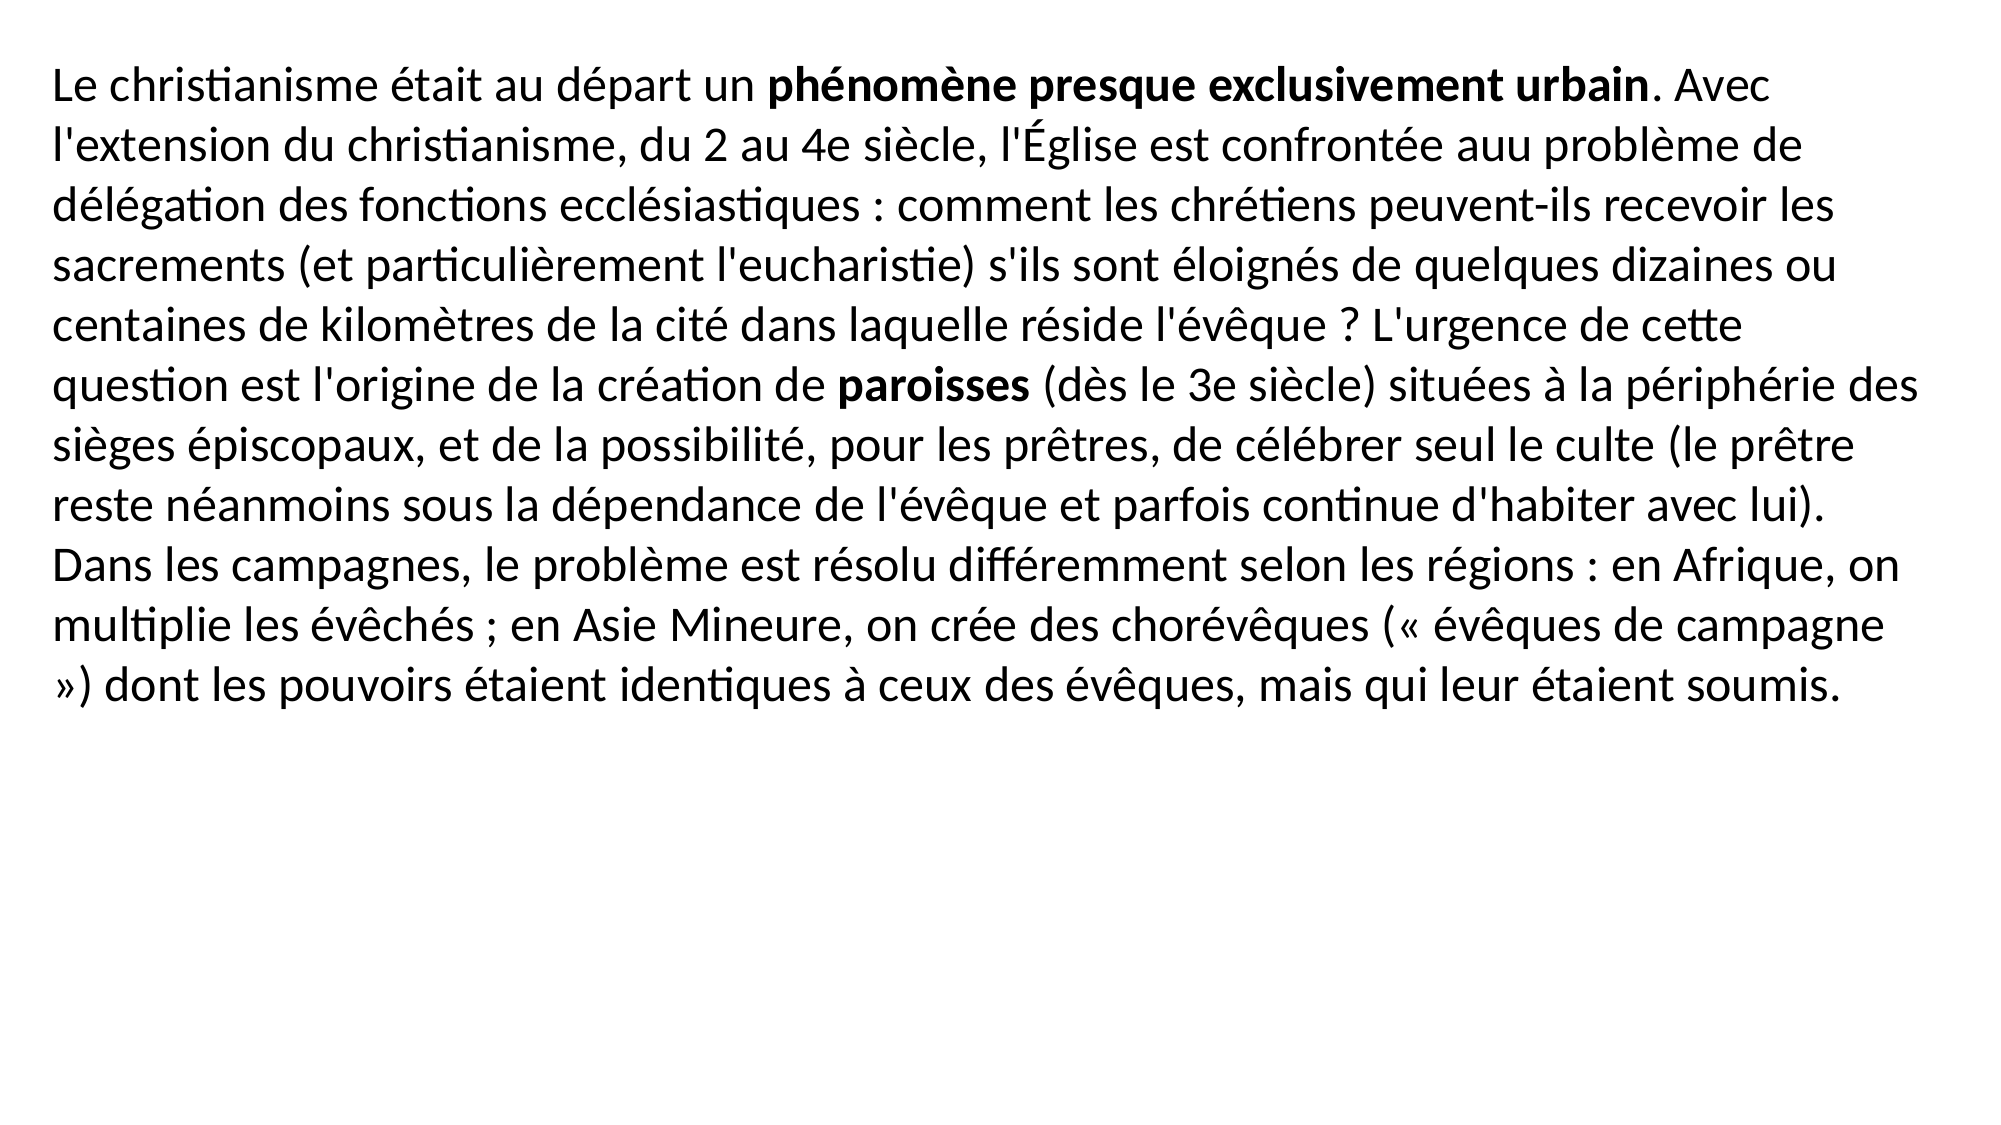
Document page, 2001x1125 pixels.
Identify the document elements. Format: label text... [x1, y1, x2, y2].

text_box Le christianisme était au départ un phénomène presque exclusivement urbain. Avec l'extension du christianisme, du 2 au 4e siècle, l'Église est confrontée auu problème de délégation des fonctions ecclésiastiques : comment les chrétiens peuvent-ils recevoir les sacrements (et particulièrement l'eucharistie) s'ils sont éloignés de quelques dizaines ou centaines de kilomètres de la cité dans laquelle réside l'évêque ? L'urgence de cette question est l'origine de la création de paroisses (dès le 3e siècle) situées à la périphérie des sièges épiscopaux, et de la possibilité, pour les prêtres, de célébrer seul le culte (le prêtre reste néanmoins sous la dépendance de l'évêque et parfois continue d'habiter avec lui). Dans les campagnes, le problème est résolu différemment selon les régions : en Afrique, on multiplie les évêchés ; en Asie Mineure, on crée des chorévêques (« évêques de campagne ») dont les pouvoirs étaient identiques à ceux des évêques, mais qui leur étaient soumis. [37, 43, 1938, 726]
